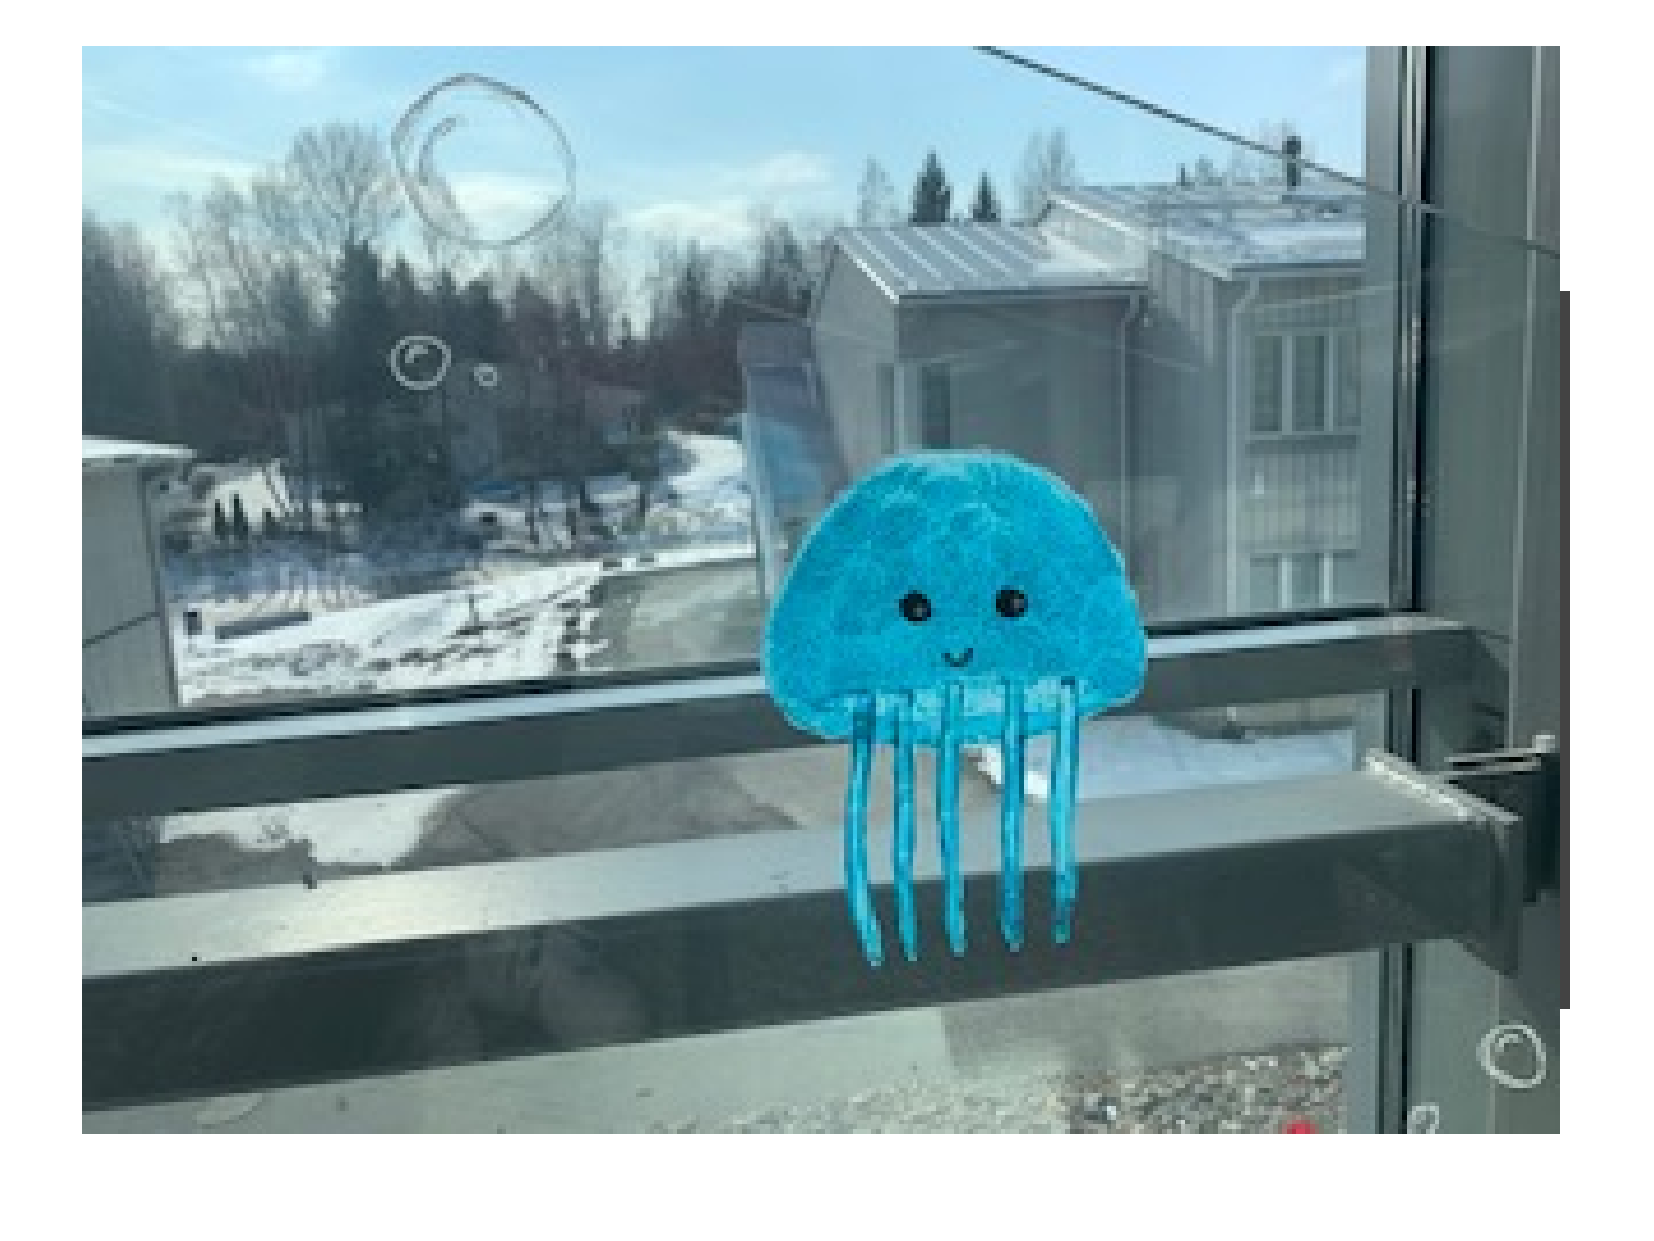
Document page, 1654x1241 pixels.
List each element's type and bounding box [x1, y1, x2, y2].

text_box [1560, 290, 1571, 1010]
picture [82, 46, 1560, 1134]
